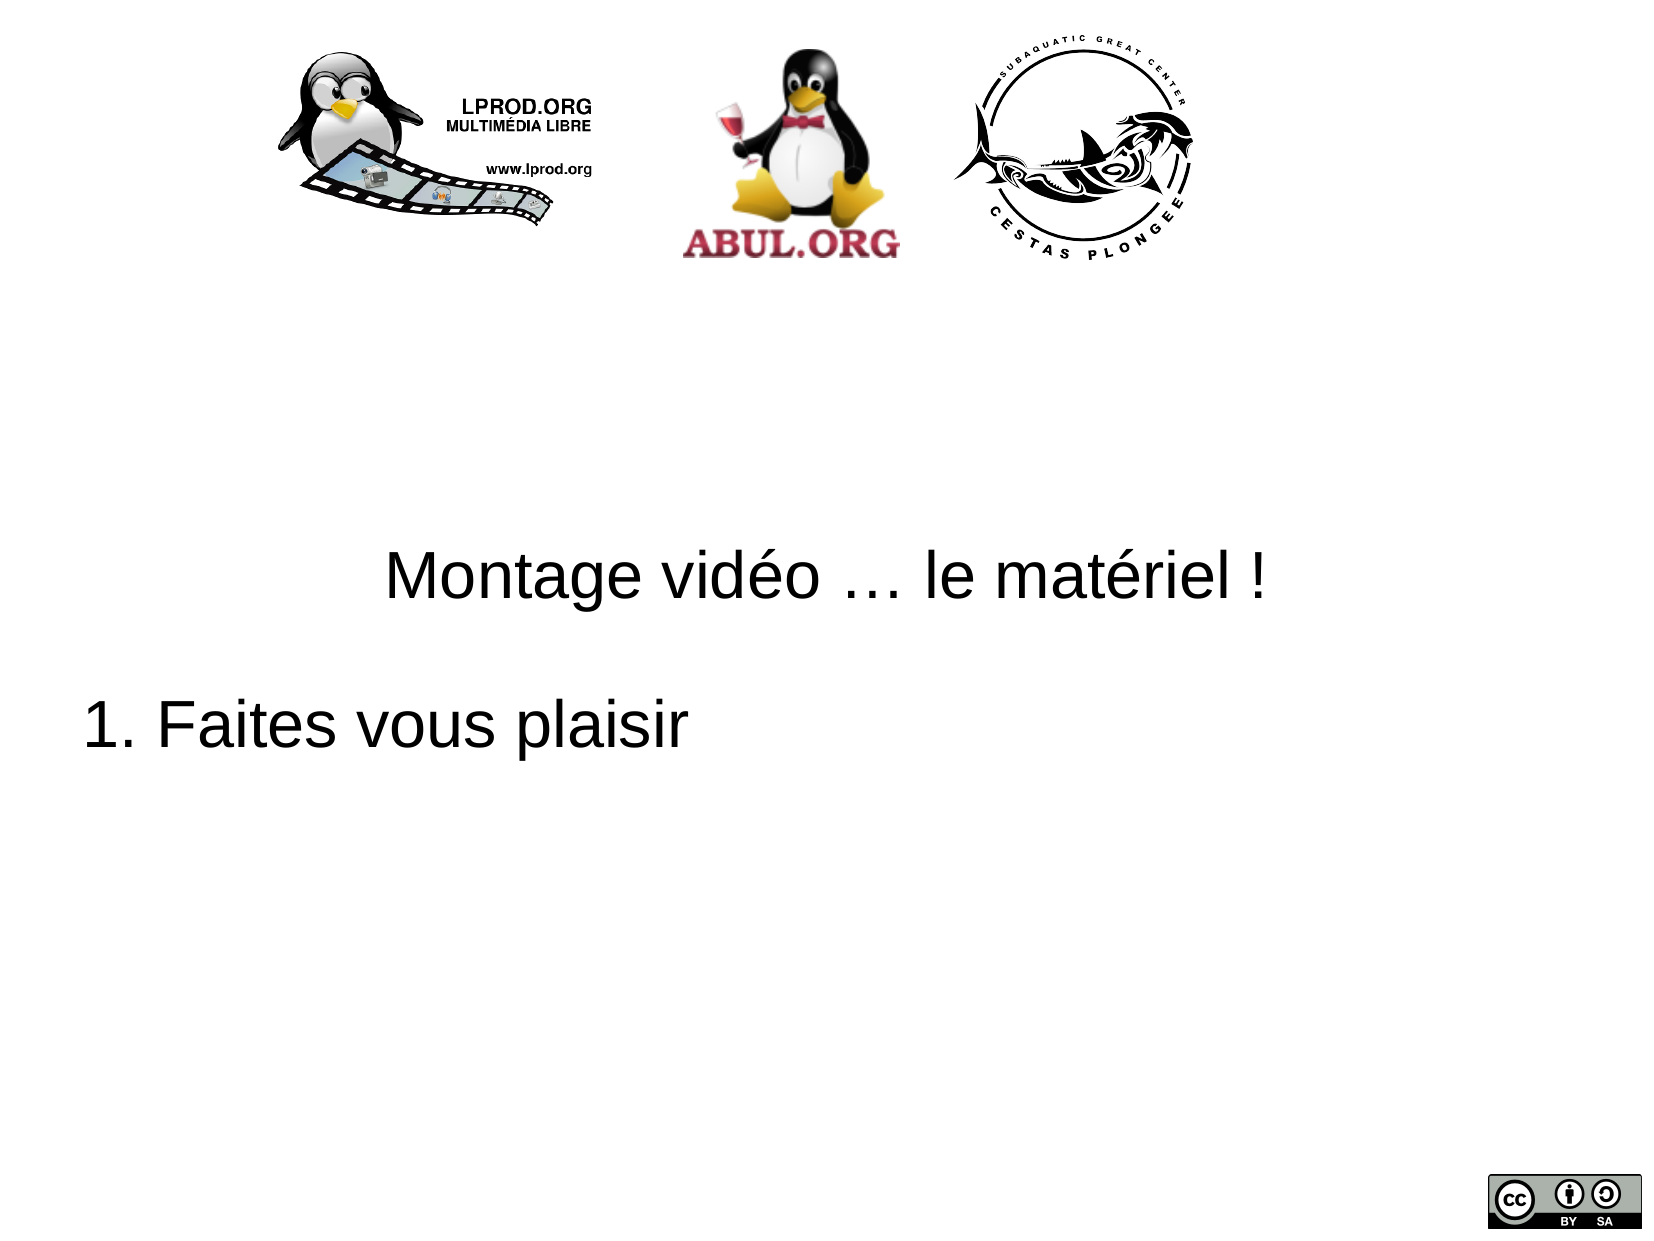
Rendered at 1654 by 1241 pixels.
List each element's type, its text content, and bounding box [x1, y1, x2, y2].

picture [683, 49, 900, 258]
picture [953, 35, 1193, 260]
picture [276, 50, 603, 258]
subtitle Montage vidéo … le matériel ! 1. Faites vous plaisir [82, 290, 1571, 1010]
picture [1488, 1174, 1642, 1229]
